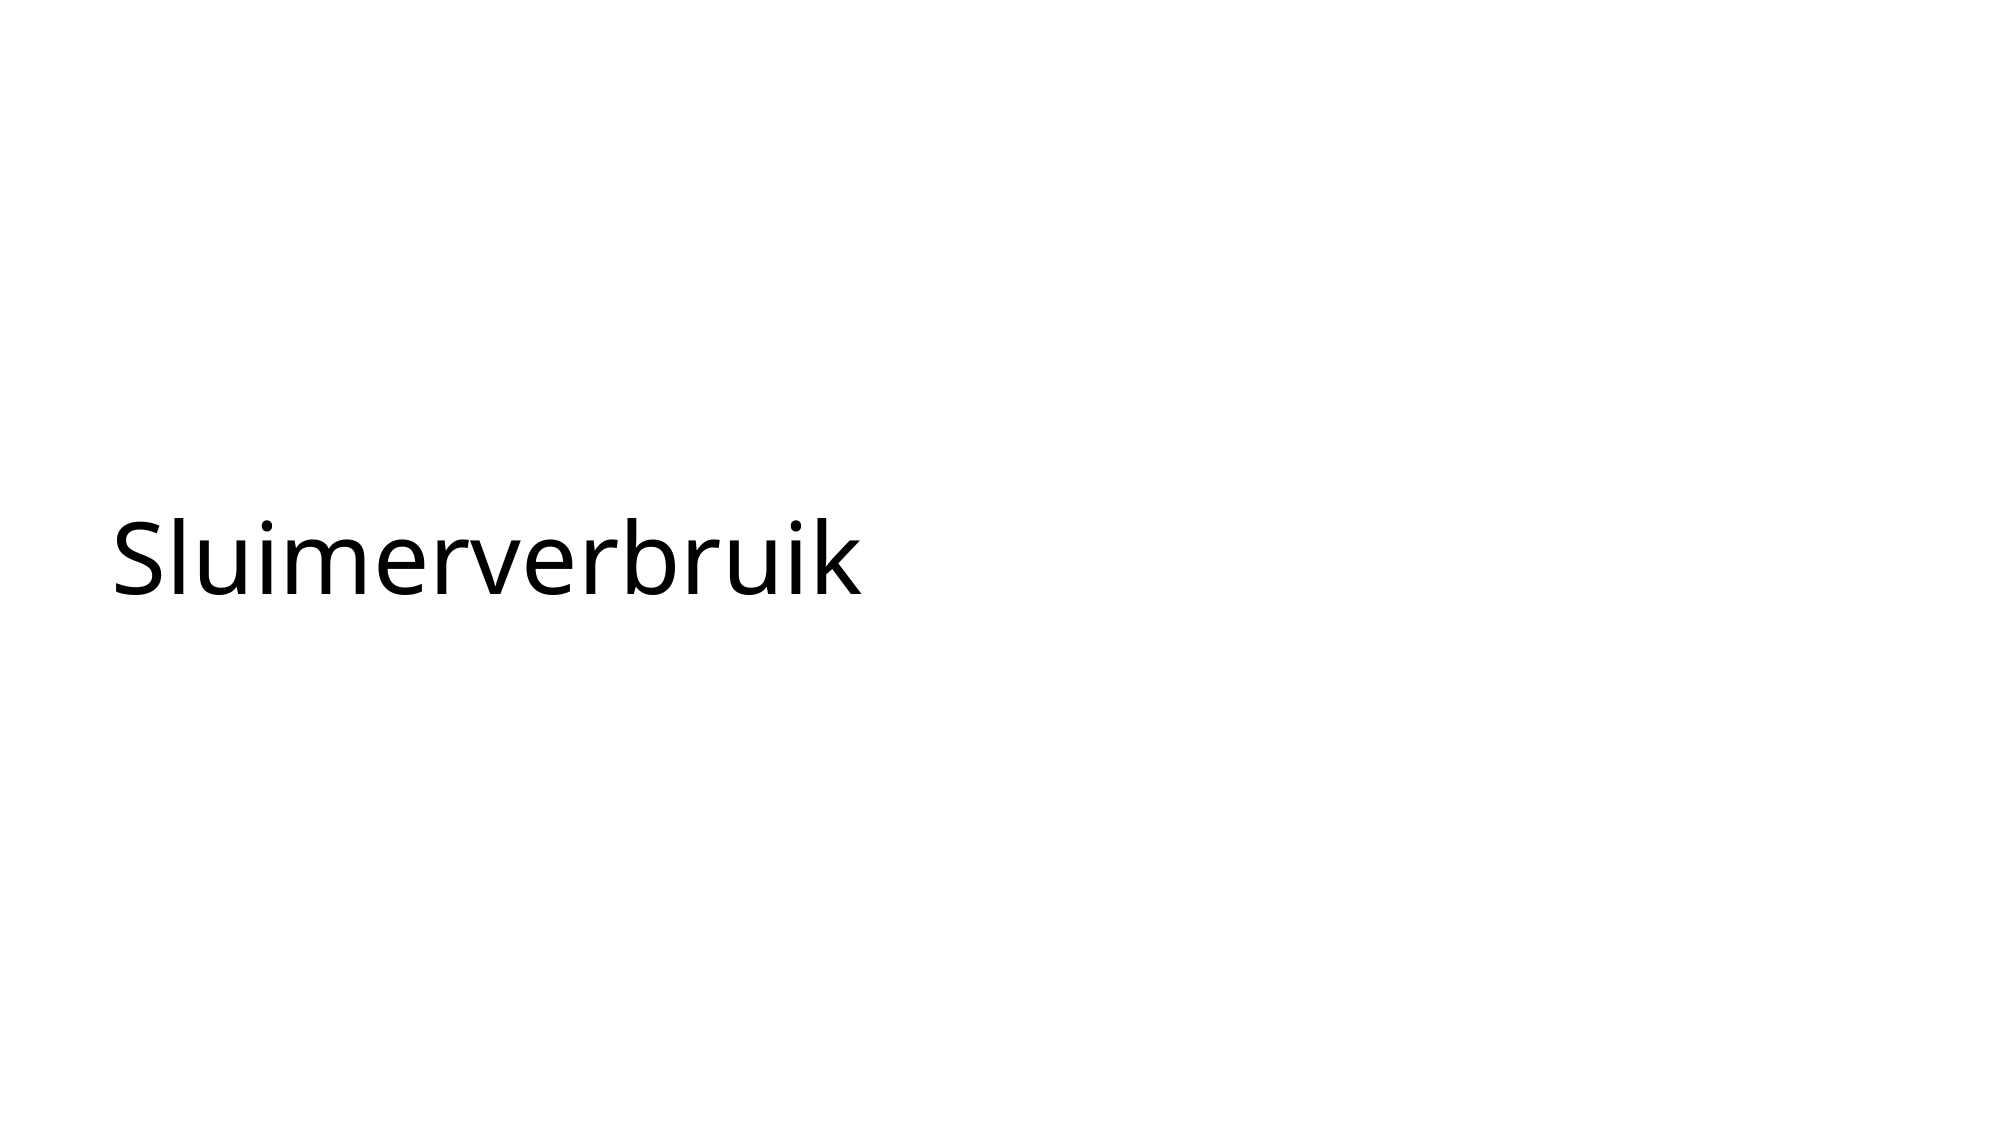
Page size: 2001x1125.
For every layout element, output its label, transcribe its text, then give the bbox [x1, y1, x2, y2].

title Sluimerverbruik [96, 453, 1822, 672]
